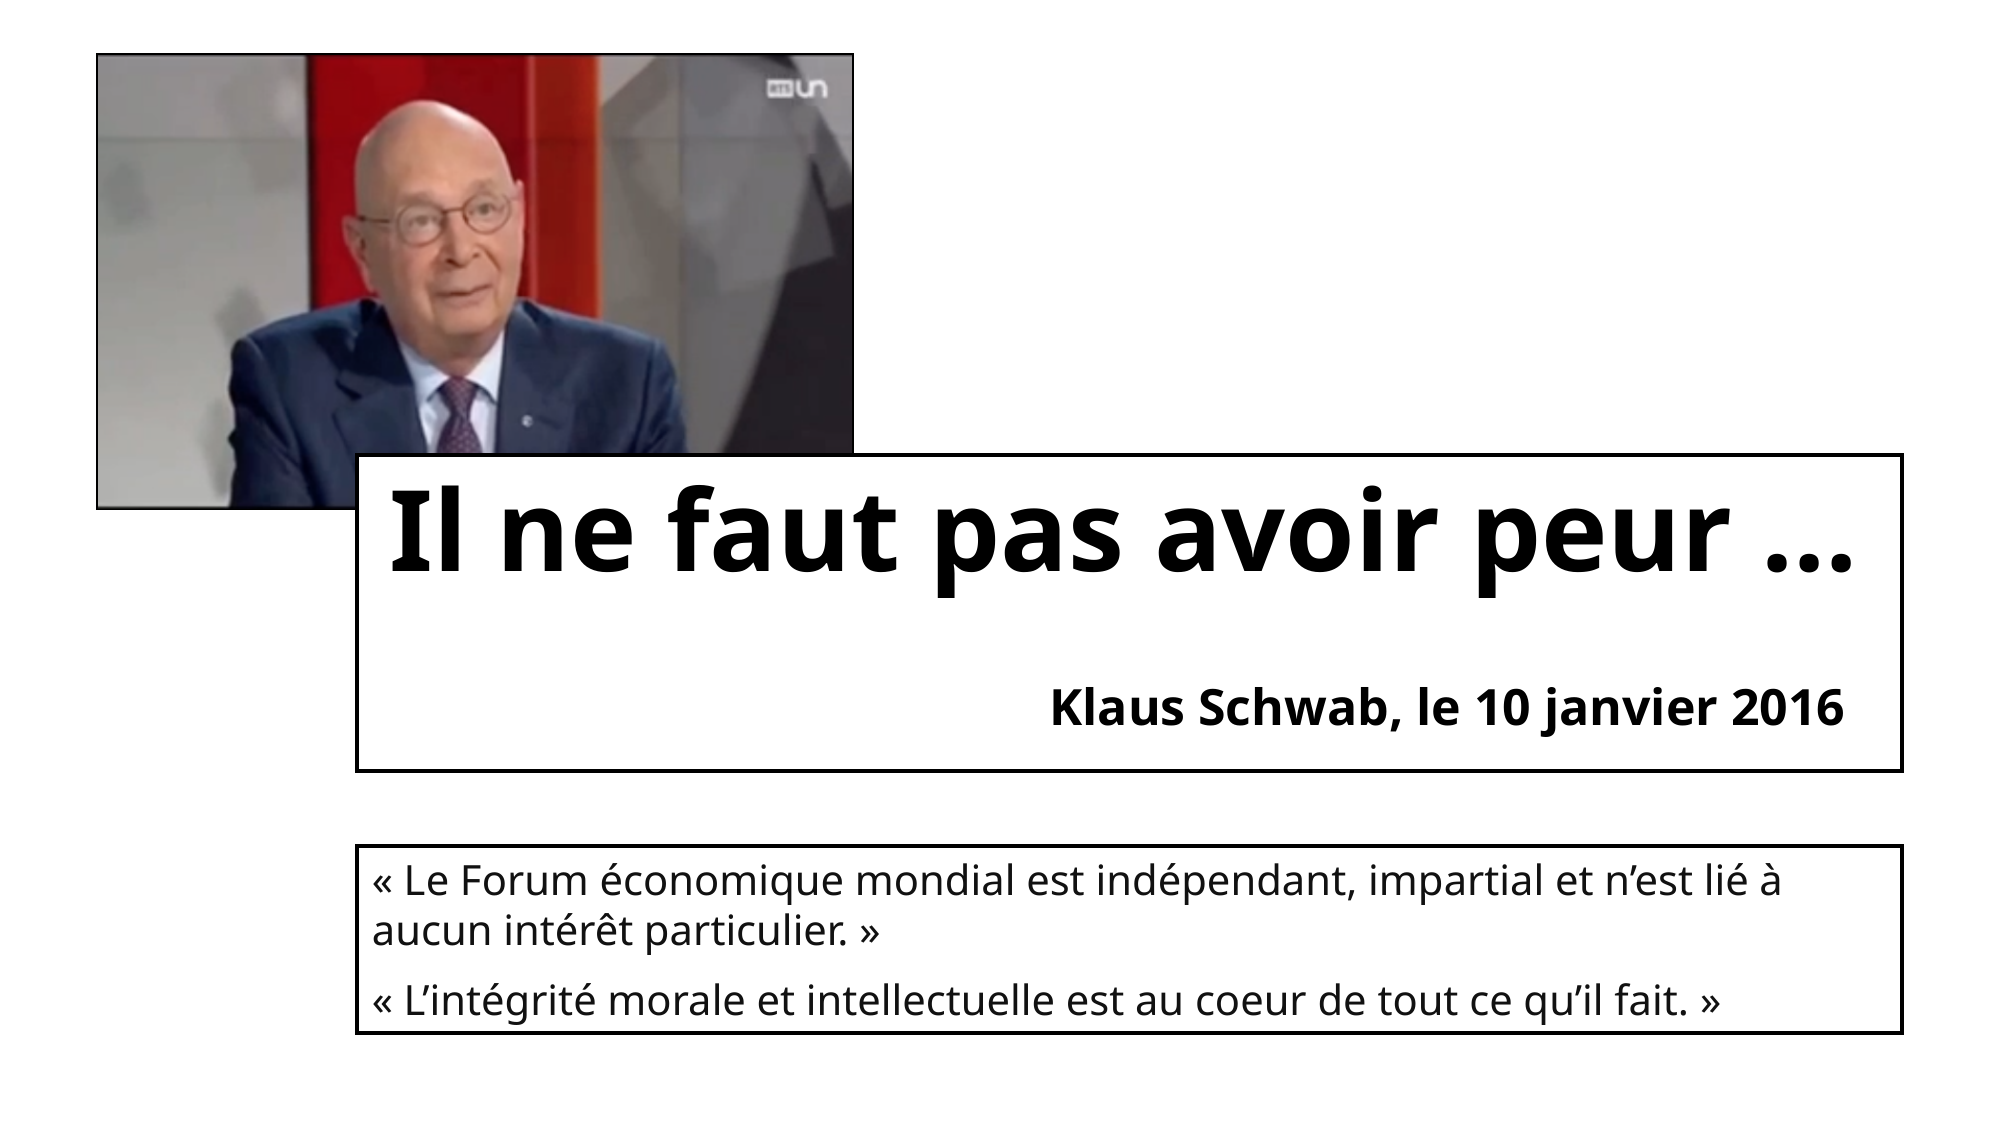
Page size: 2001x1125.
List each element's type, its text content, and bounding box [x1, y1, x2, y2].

picture [98, 54, 853, 509]
text_box Il ne faut pas avoir peur … [374, 478, 1885, 712]
text_box Klaus Schwab, le 10 janvier 2016 [357, 455, 1902, 771]
text_box « Le Forum économique mondial est indépendant, impartial et n’est lié à aucun intérêt particulier. » « L’intégrité morale et intellectuelle est au coeur de tout ce qu’il fait. » [356, 846, 1902, 1033]
text_box Klaus Schwab, le 10 janvier 2016 [1034, 679, 1885, 744]
